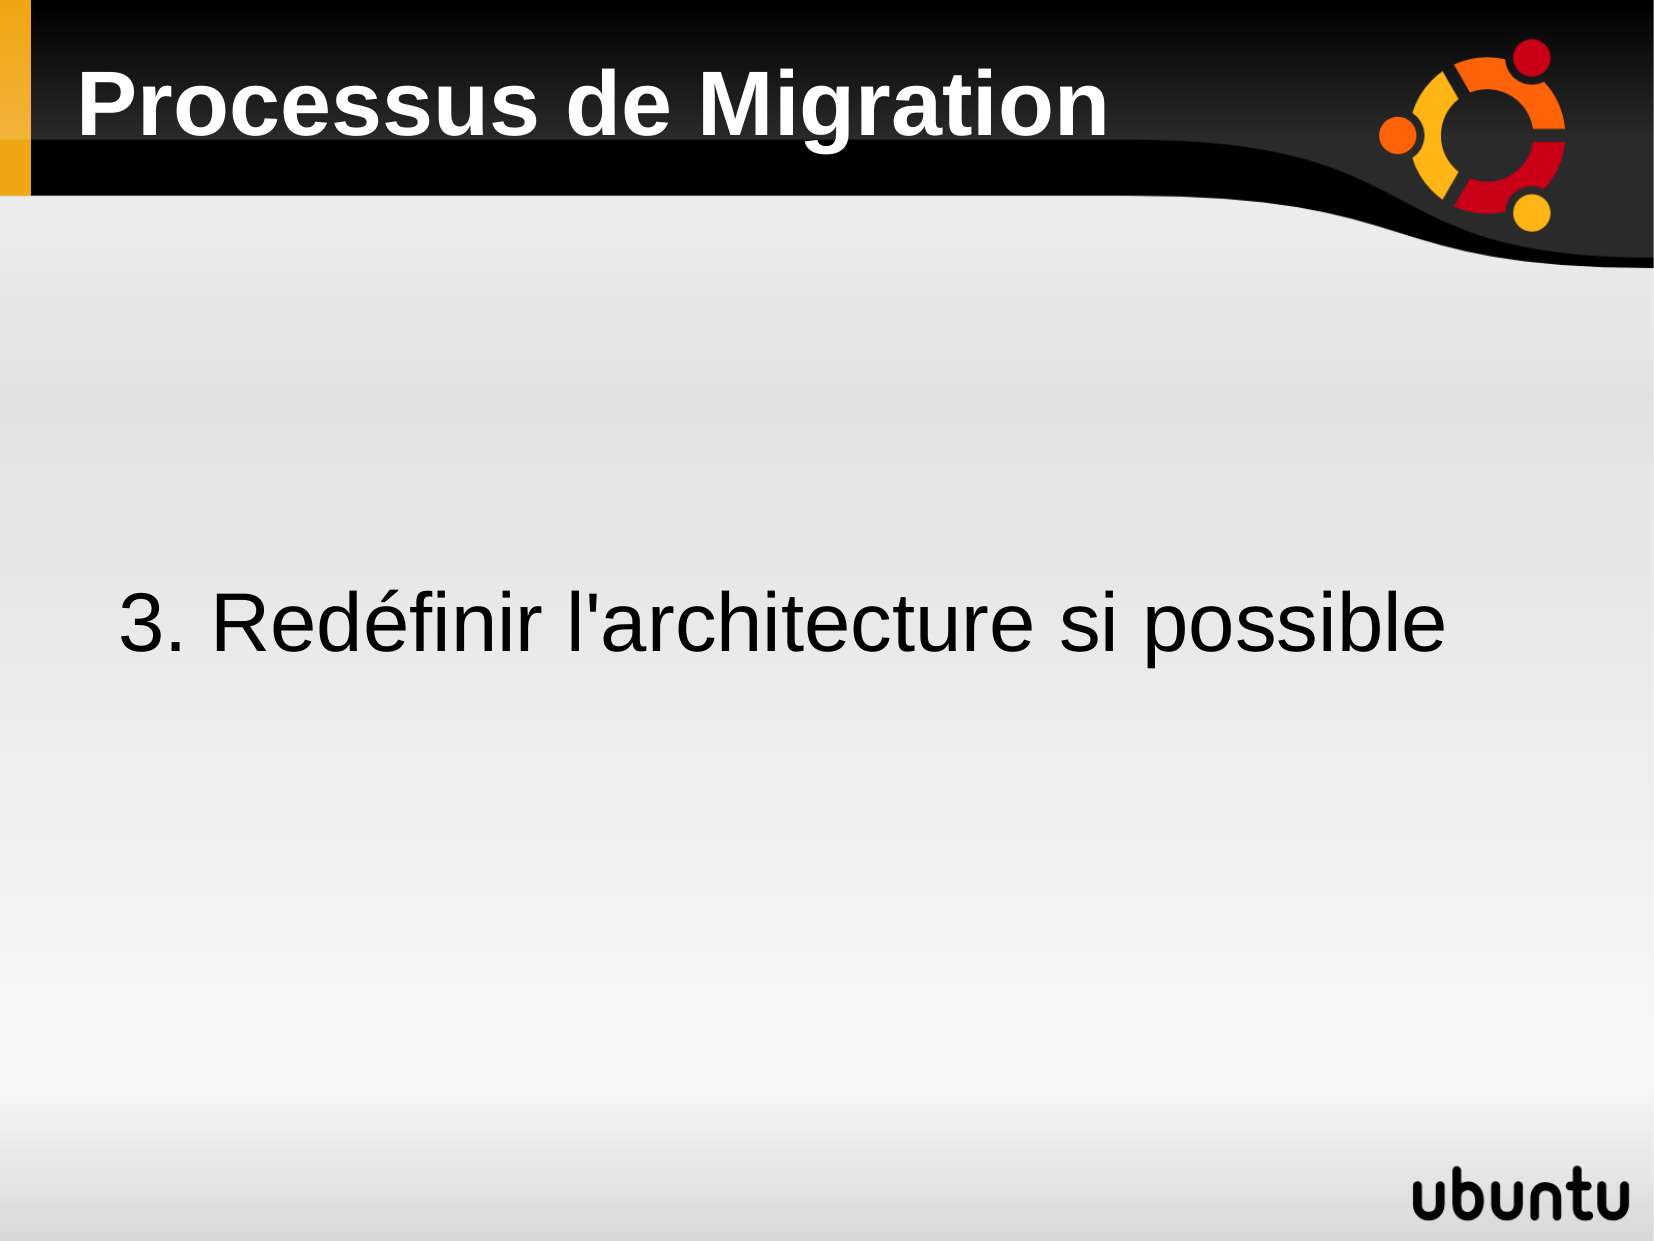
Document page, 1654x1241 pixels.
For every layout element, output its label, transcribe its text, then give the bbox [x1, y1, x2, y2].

title Processus de Migration [76, 0, 1565, 208]
picture [0, 0, 1654, 1241]
text_box 3. Redéfinir l'architecture si possible [118, 565, 1477, 680]
